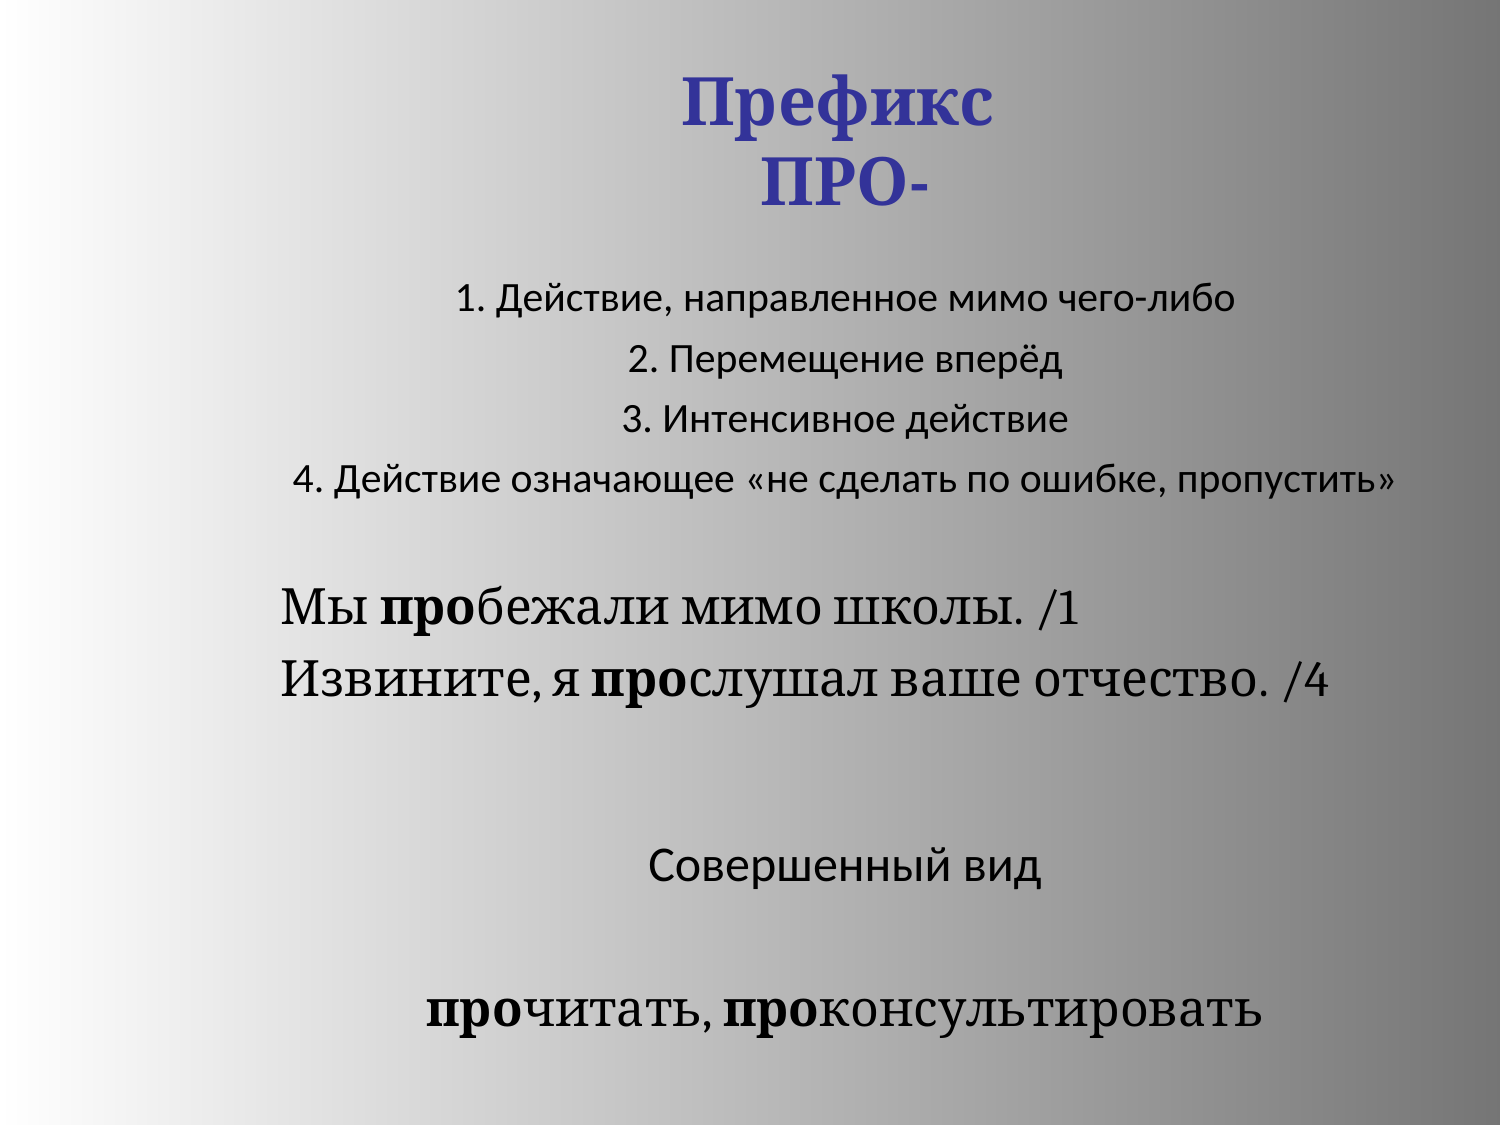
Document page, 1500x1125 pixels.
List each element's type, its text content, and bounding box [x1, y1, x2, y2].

text_box Совершенный вид прочитать, проконсультировать [265, 751, 1426, 1052]
title Префикс ПРО- [265, 45, 1426, 233]
list 1. Действие, направленное мимо чего-либо 2. Перемещение вперёд 3. Интенсивное действие 4. Действие означающее «не сделать по ошибке, пропустить» Мы пробежали мимо школы. /1 Извините, я прослушал ваше отчество. /4 [265, 262, 1426, 751]
